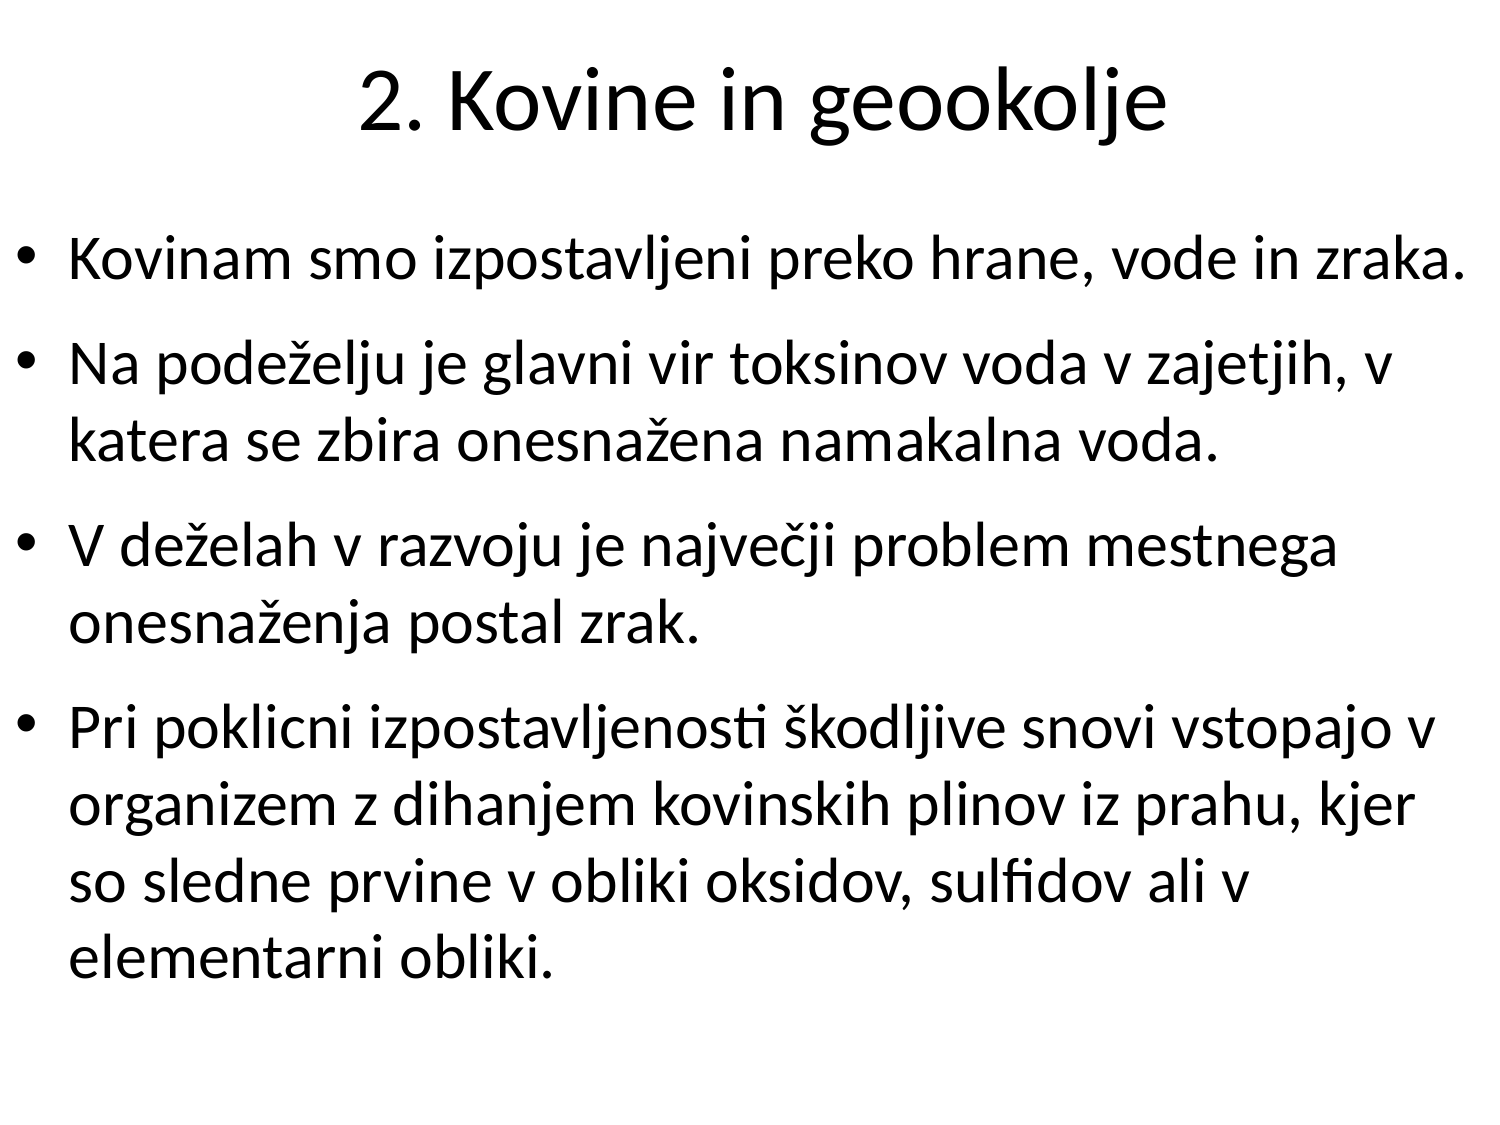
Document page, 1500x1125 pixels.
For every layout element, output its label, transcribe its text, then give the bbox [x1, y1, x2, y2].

title 2. Kovine in geookolje [88, 0, 1439, 188]
list Kovinam smo izpostavljeni preko hrane, vode in zraka. Na podeželju je glavni vir toksinov voda v zajetjih, v katera se zbira onesnažena namakalna voda. V deželah v razvoju je največji problem mestnega onesnaženja postal zrak. Pri poklicni izpostavljenosti škodljive snovi vstopajo v organizem z dihanjem kovinskih plinov iz prahu, kjer so sledne prvine v obliki oksidov, sulfidov ali v elementarni obliki. [0, 208, 1500, 1125]
